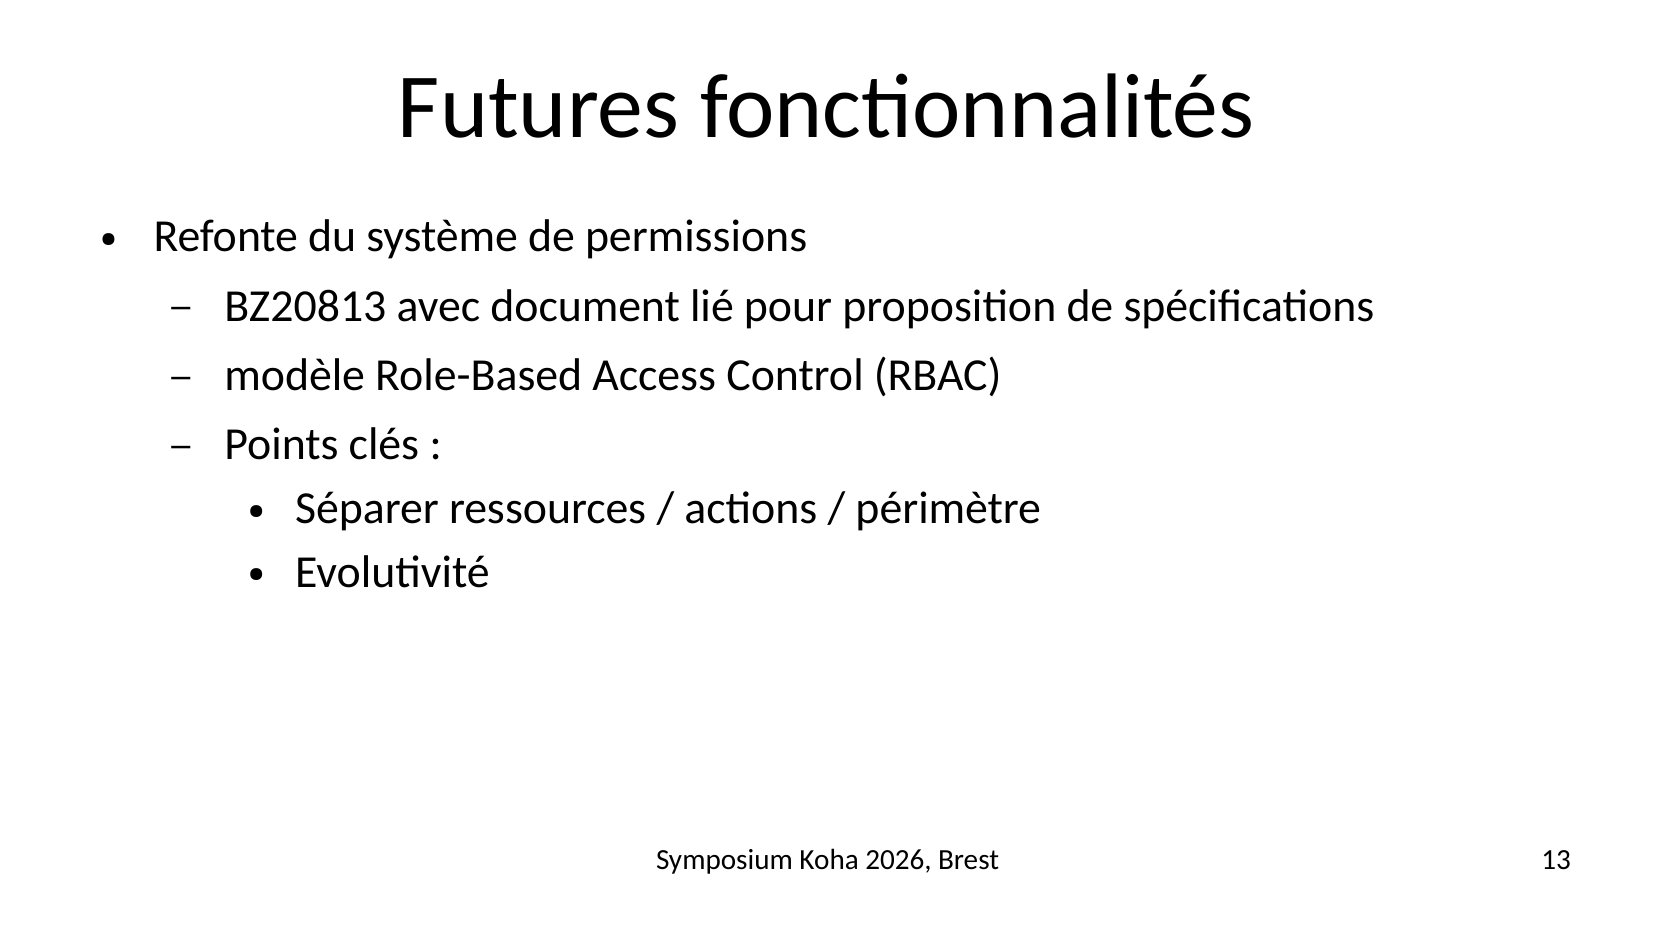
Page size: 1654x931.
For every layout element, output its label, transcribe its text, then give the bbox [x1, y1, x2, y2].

list Refonte du système de permissions BZ20813 avec document lié pour proposition de spécifications modèle Role-Based Access Control (RBAC) Points clés : Séparer ressources / actions / périmètre Evolutivité [82, 217, 1571, 758]
title Futures fonctionnalités [82, 37, 1571, 193]
